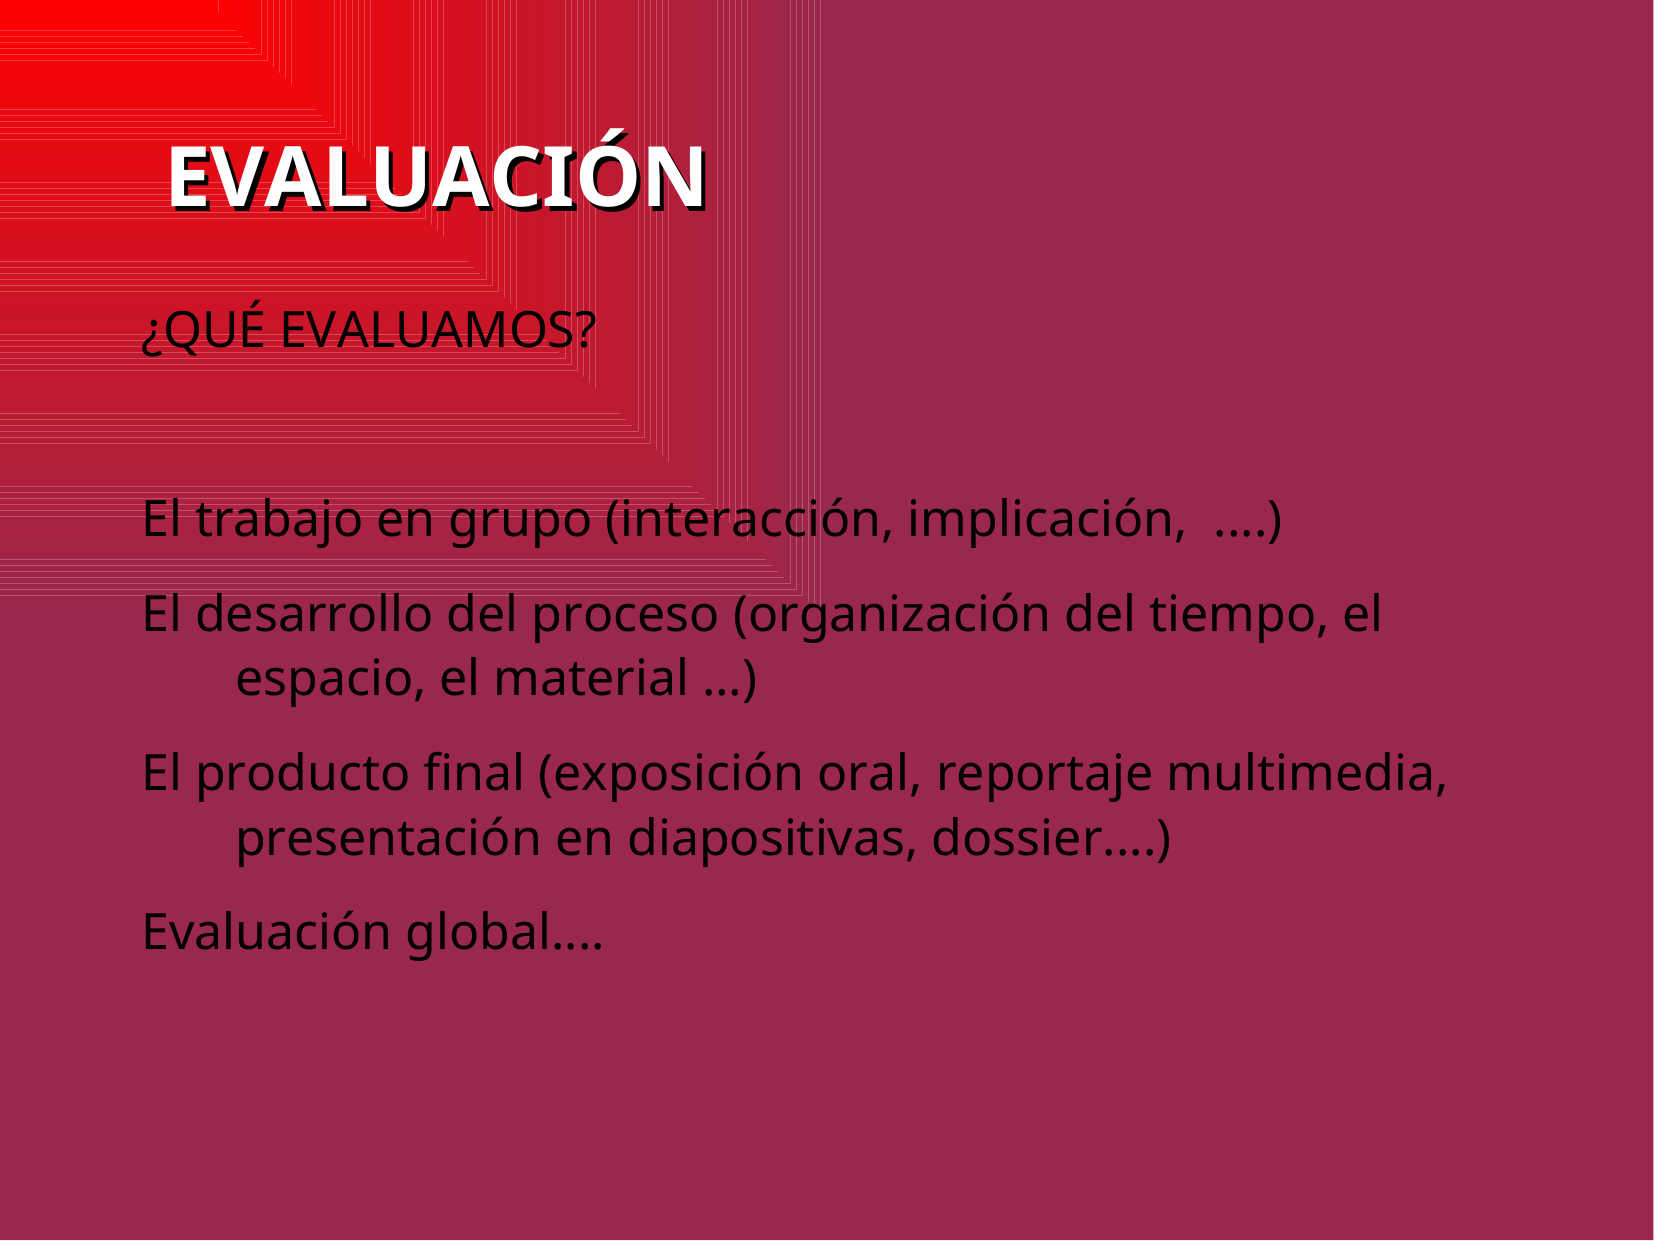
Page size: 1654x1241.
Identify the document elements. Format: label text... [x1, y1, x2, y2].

title EVALUACIÓN [124, 112, 763, 238]
list ¿QUÉ EVALUAMOS? El trabajo en grupo (interacción, implicación, ....) El desarrollo del proceso (organización del tiempo, el espacio, el material …) El producto final (exposición oral, reportaje multimedia, presentación en diapositivas, dossier....) Evaluación global.... [125, 287, 1525, 1026]
